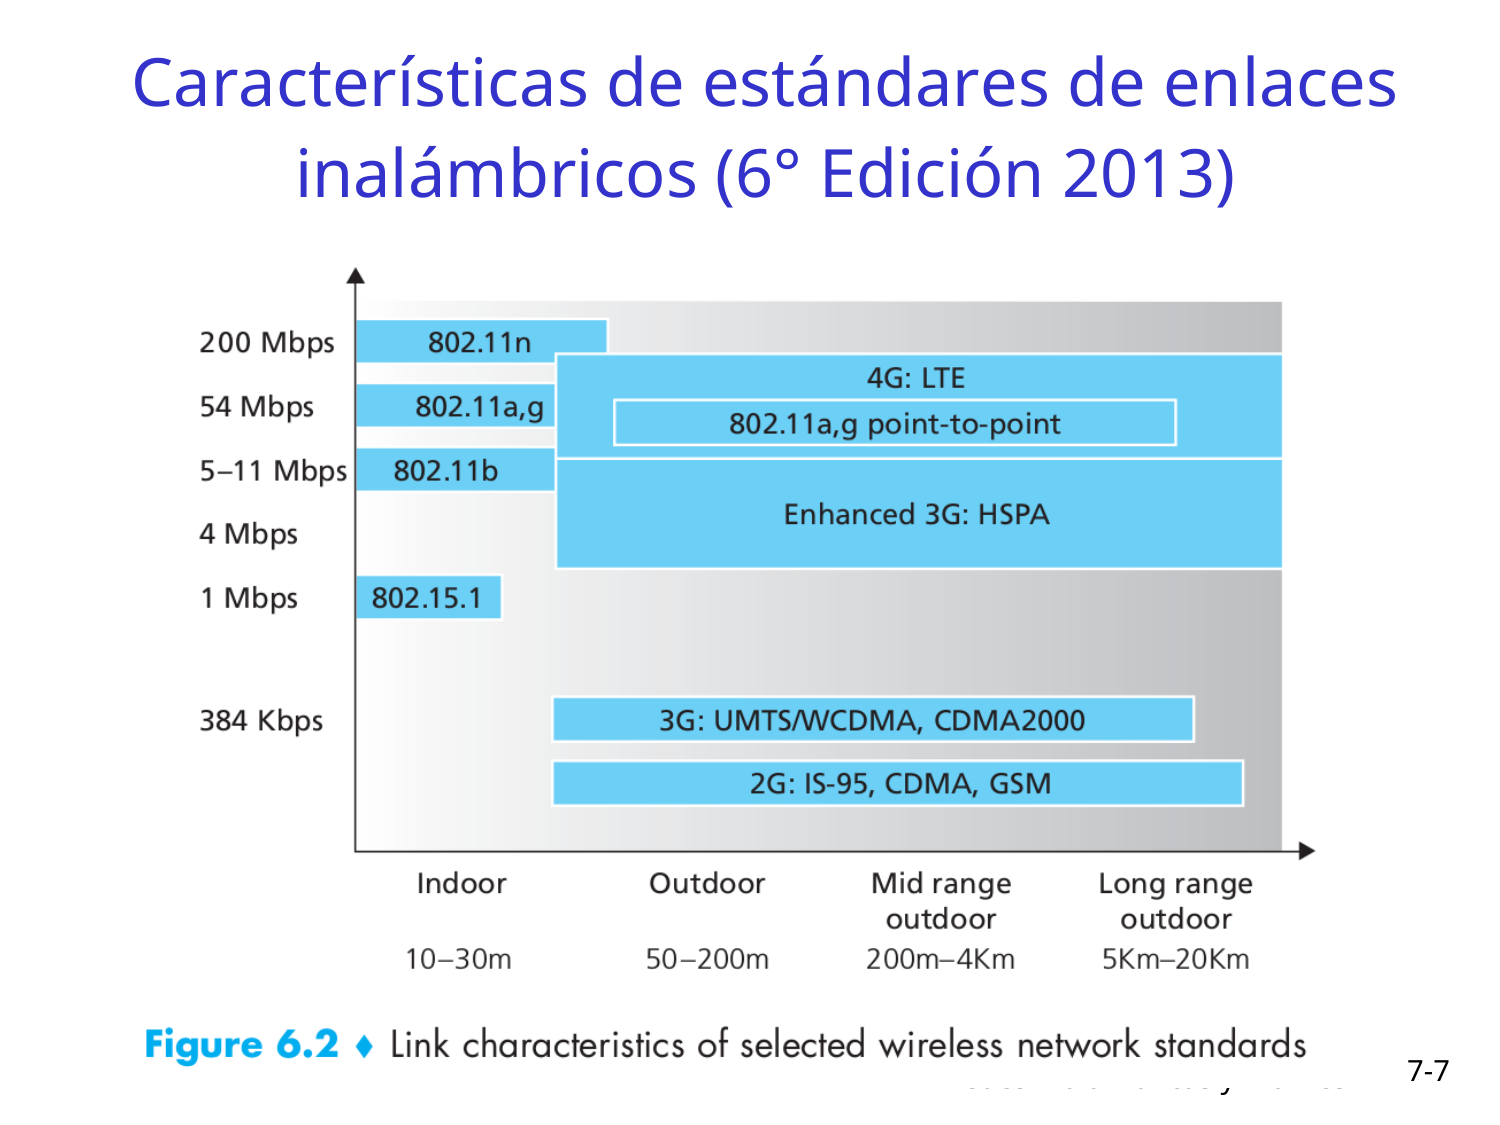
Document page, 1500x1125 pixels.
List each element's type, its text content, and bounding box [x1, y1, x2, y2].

title Características de estándares de enlaces inalámbricos (6° Edición 2013) [82, 32, 1450, 220]
picture [112, 224, 1350, 1088]
